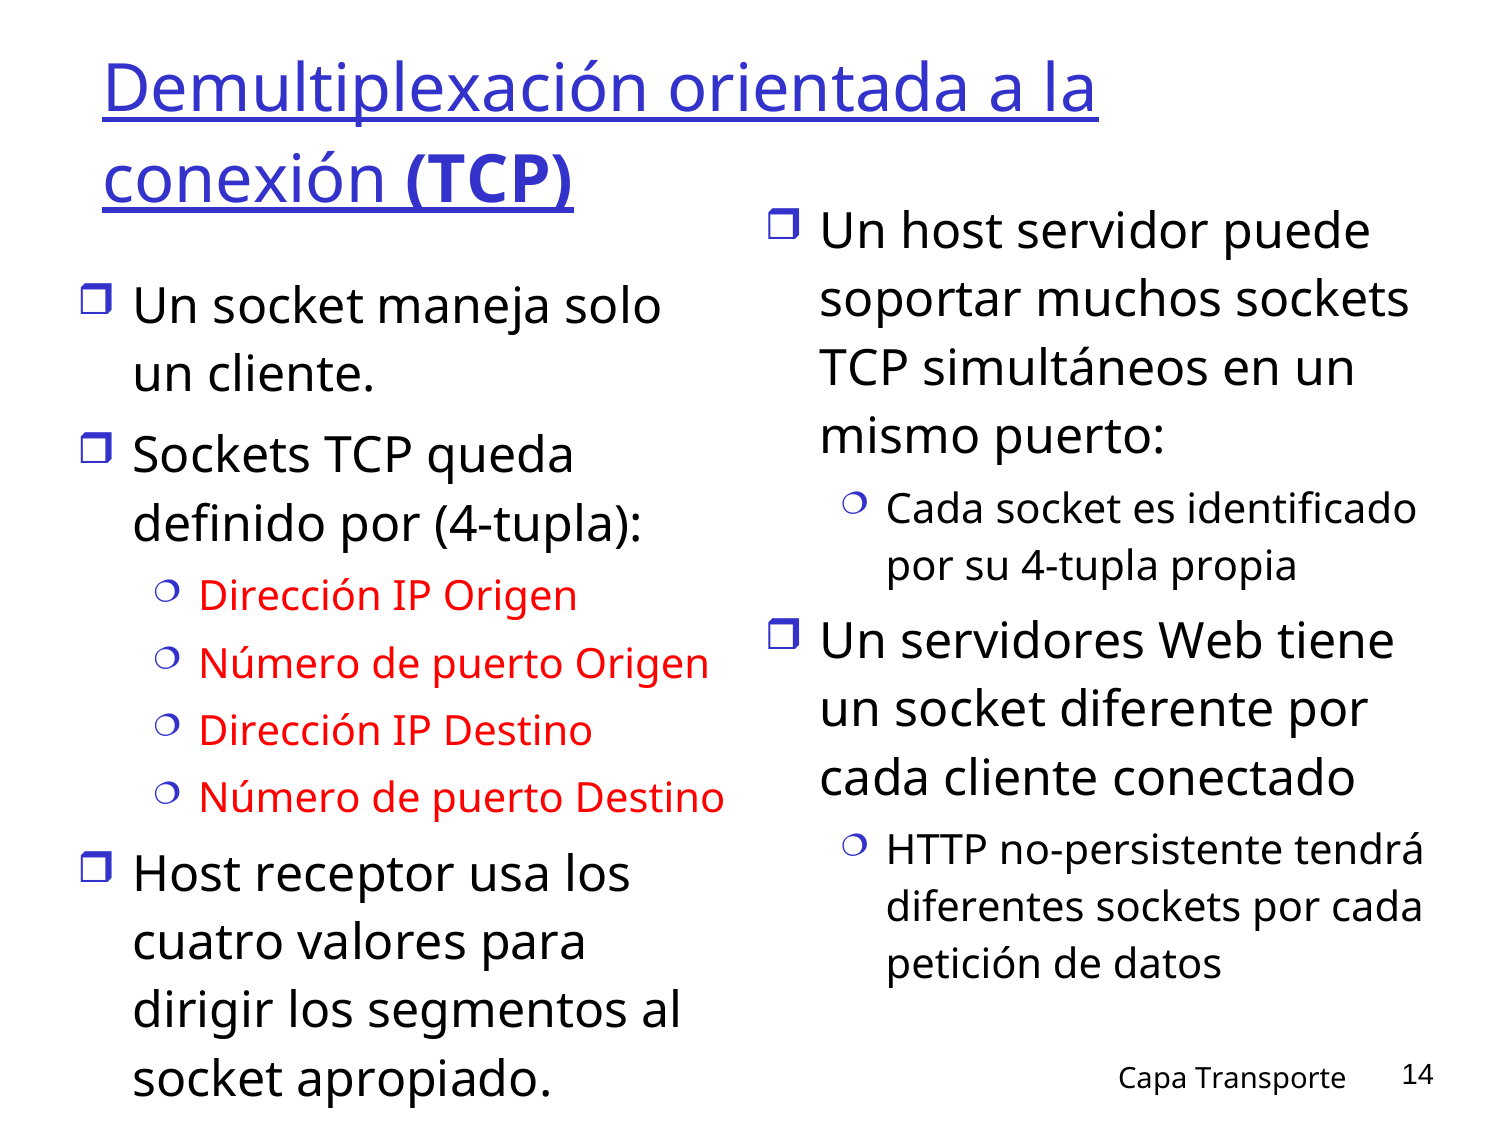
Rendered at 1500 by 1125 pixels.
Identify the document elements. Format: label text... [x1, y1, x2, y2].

list Un socket maneja solo un cliente. Sockets TCP queda definido por (4-tupla): Dirección IP Origen Número de puerto Origen Dirección IP Destino Número de puerto Destino Host receptor usa los cuatro valores para dirigir los segmentos al socket apropiado. [62, 262, 750, 1058]
list Un host servidor puede soportar muchos sockets TCP simultáneos en un mismo puerto: Cada socket es identificado por su 4-tupla propia Un servidores Web tiene un socket diferente por cada cliente conectado HTTP no-persistente tendrá diferentes sockets por cada petición de datos [750, 187, 1458, 1067]
title Demultiplexación orientada a la conexión (TCP) [87, 37, 1363, 225]
